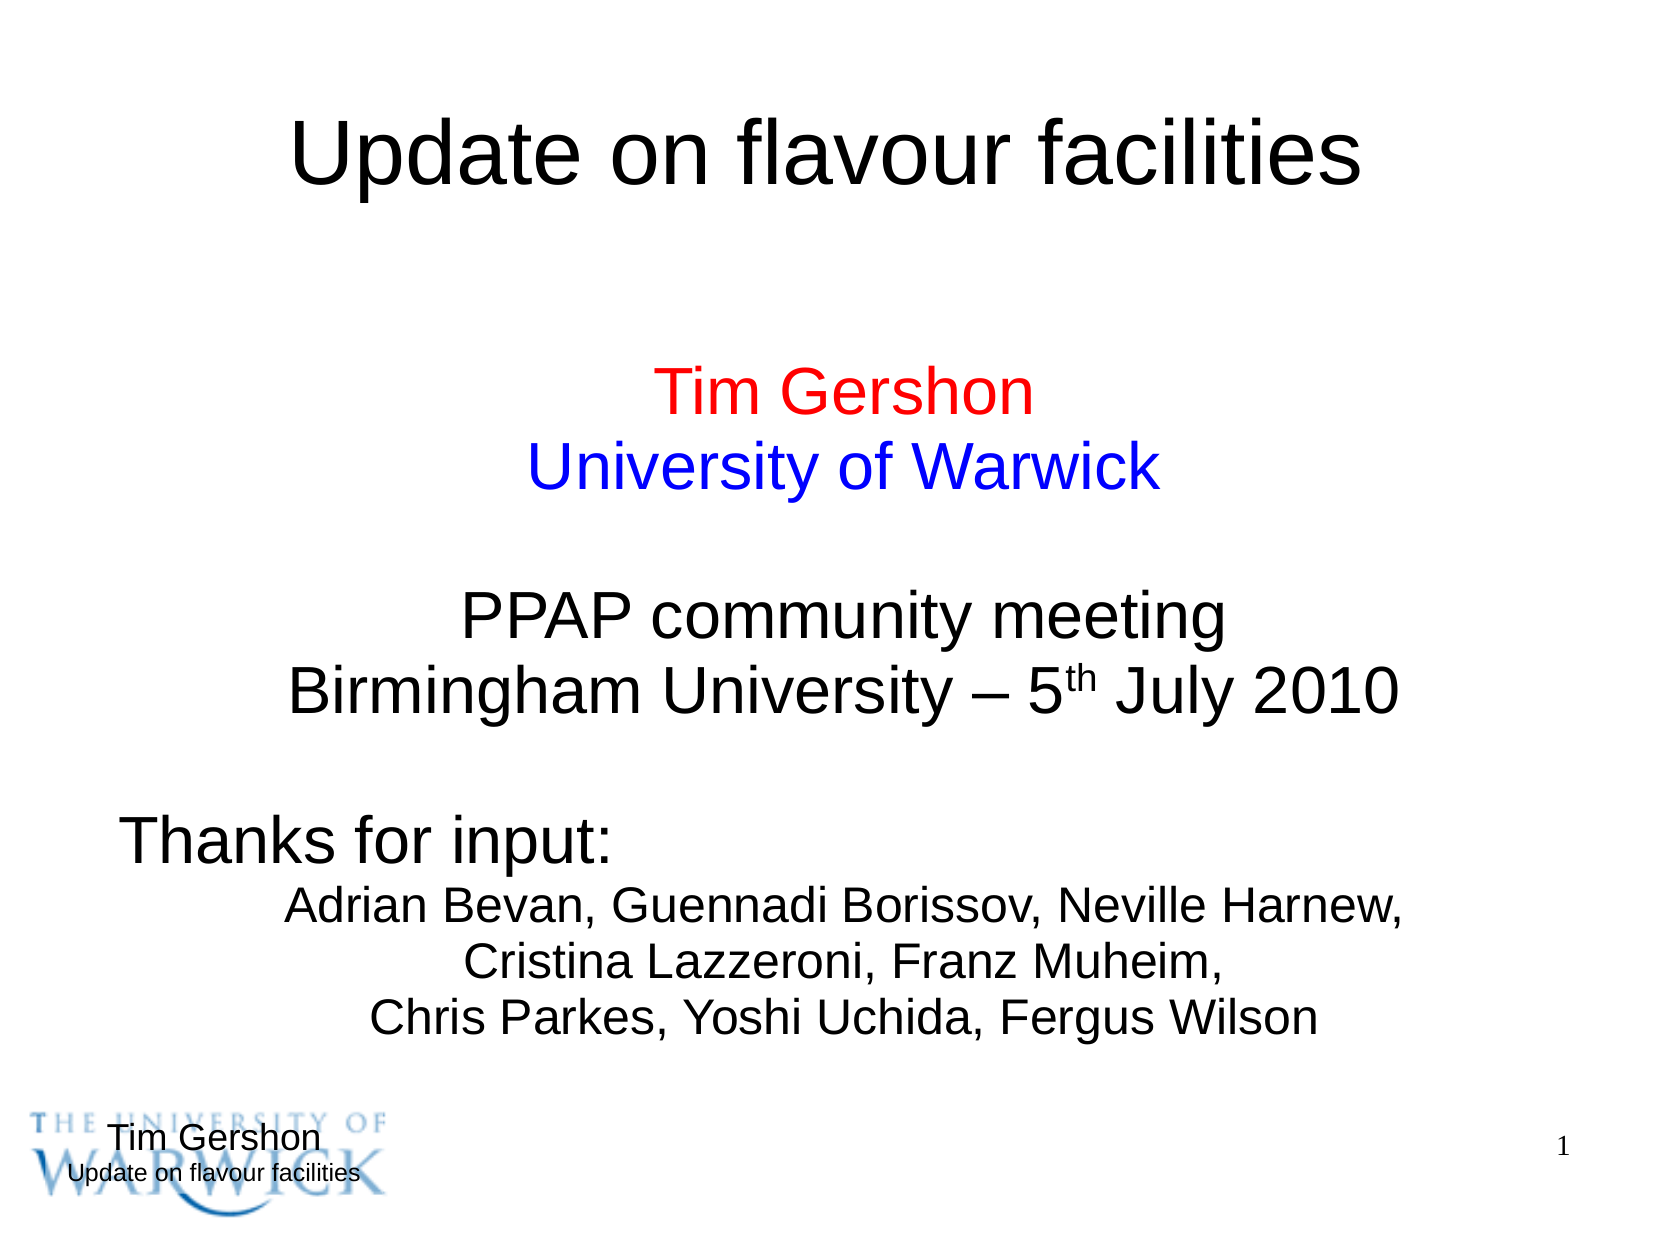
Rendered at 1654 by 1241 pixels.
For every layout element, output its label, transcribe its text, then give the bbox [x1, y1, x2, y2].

text_box Tim Gershon Update on flavour facilities [45, 1108, 383, 1194]
subtitle Tim Gershon University of Warwick PPAP community meeting Birmingham University – 5th July 2010 Thanks for input: Adrian Bevan, Guennadi Borissov, Neville Harnew, Cristina Lazzeroni, Franz Muheim, Chris Parkes, Yoshi Uchida, Fergus Wilson [82, 297, 1571, 1102]
title Update on flavour facilities [82, 56, 1571, 250]
picture [19, 1106, 406, 1232]
